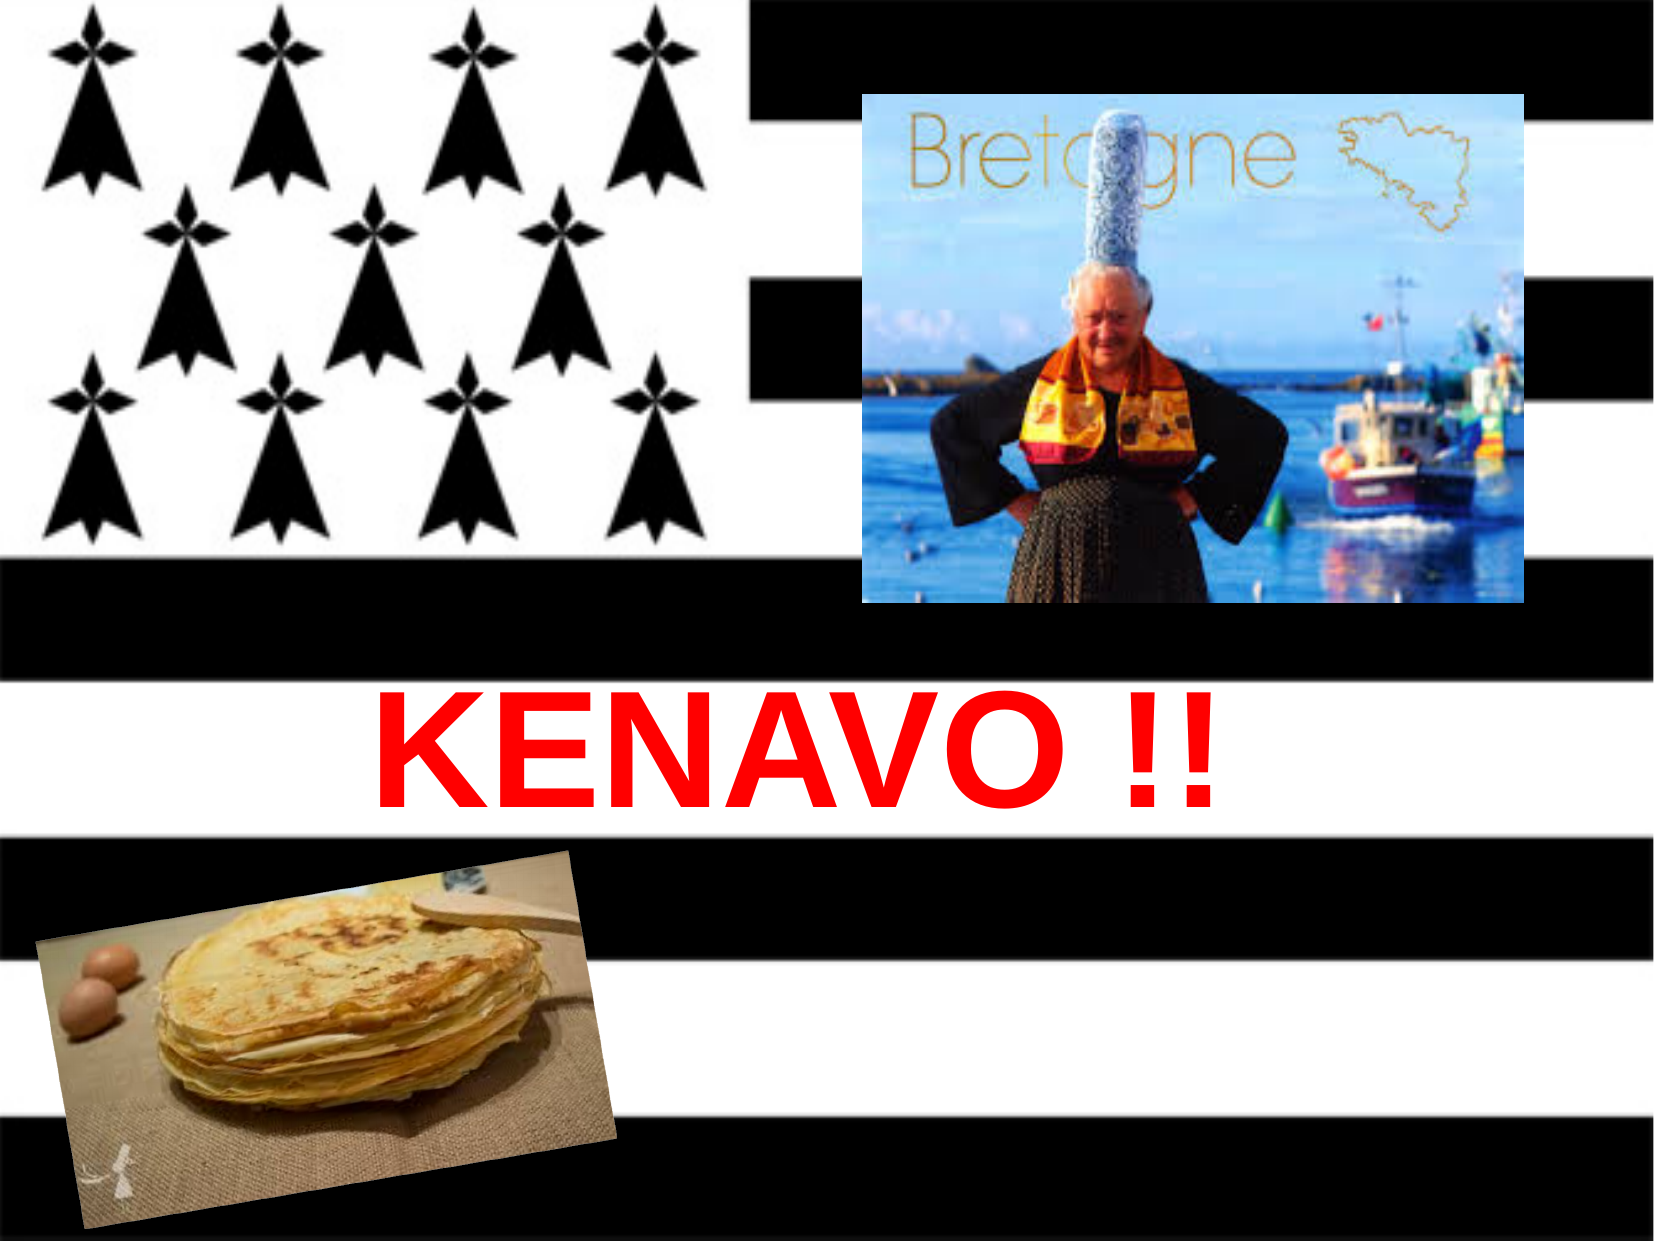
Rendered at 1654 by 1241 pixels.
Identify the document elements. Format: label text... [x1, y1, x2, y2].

text_box KENAVO !! [354, 649, 1252, 851]
picture [0, 0, 1654, 1241]
